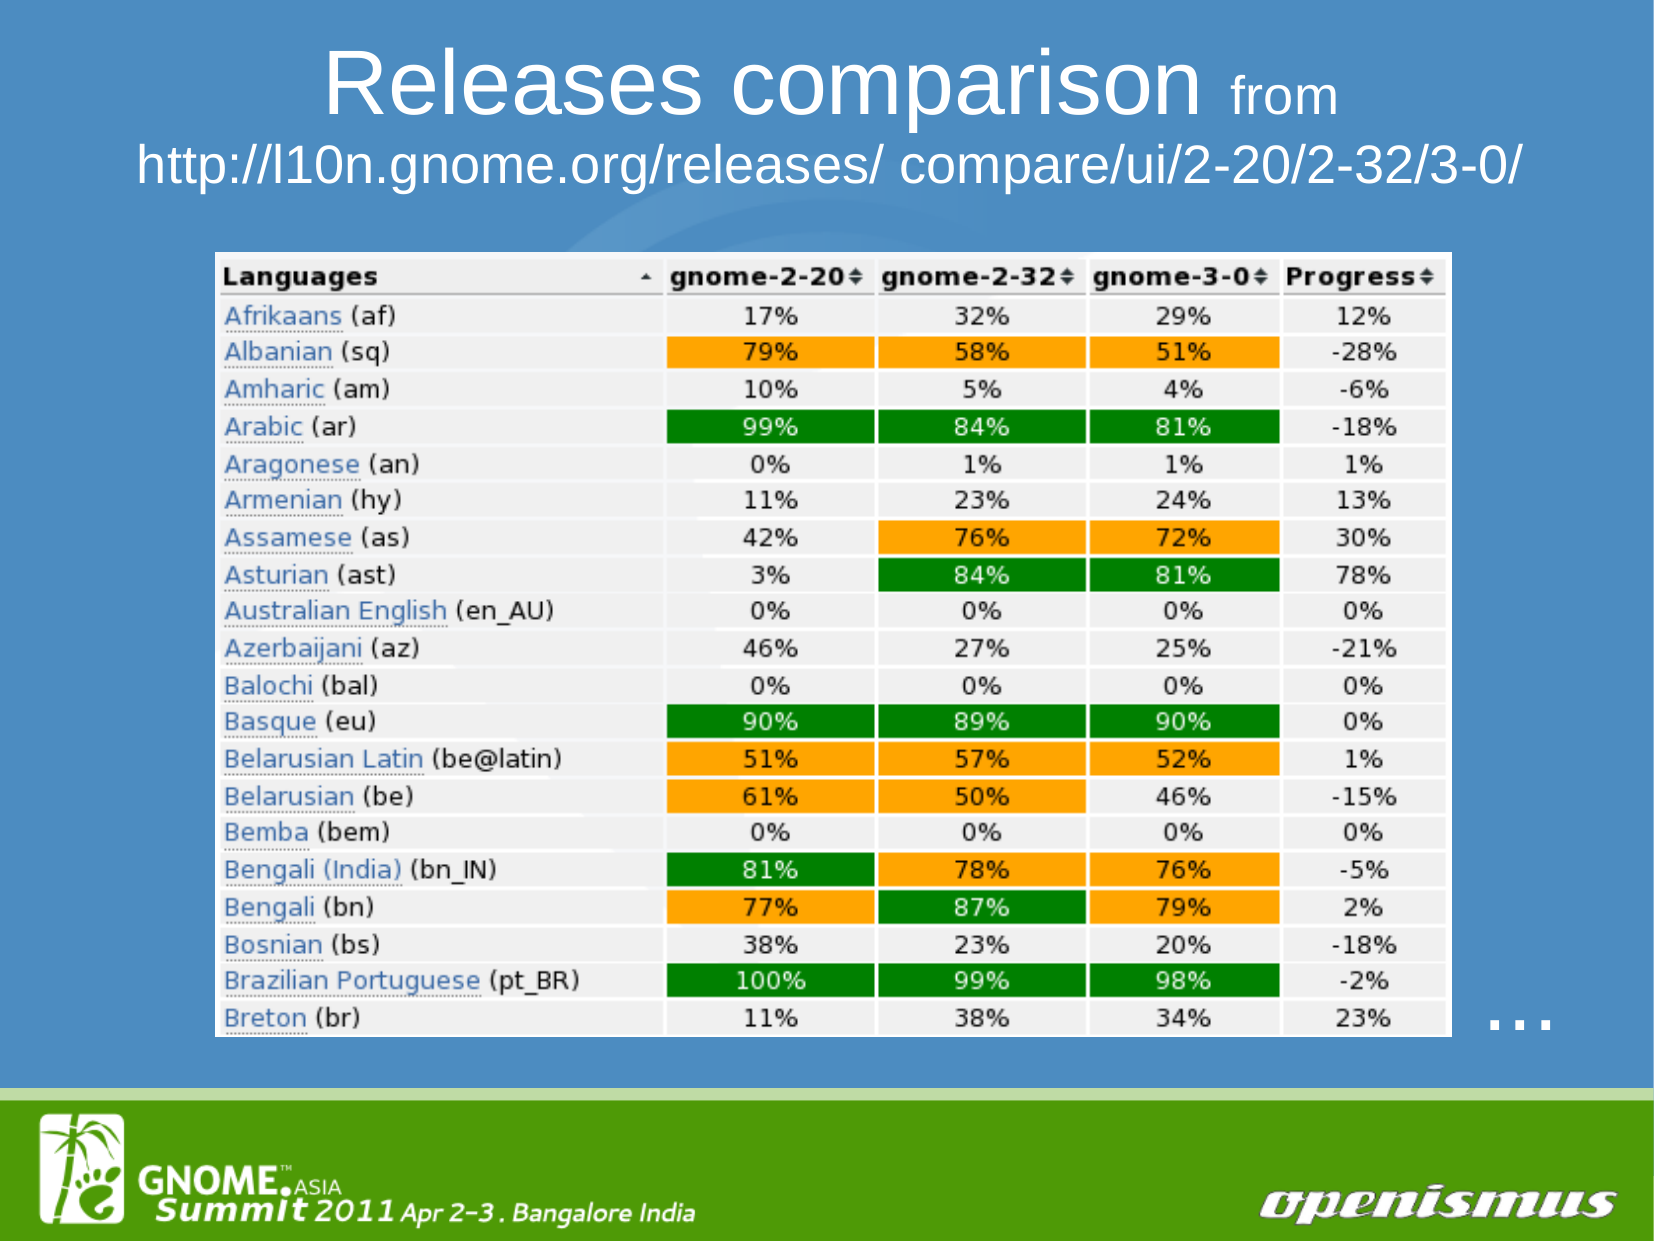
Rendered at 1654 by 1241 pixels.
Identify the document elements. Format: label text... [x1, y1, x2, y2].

title Releases comparison from http://l10n.gnome.org/releases/ compare/ui/2-20/2-32/3-0/ [120, 27, 1542, 200]
picture [0, 0, 1654, 1241]
title ... [1462, 947, 1579, 1051]
